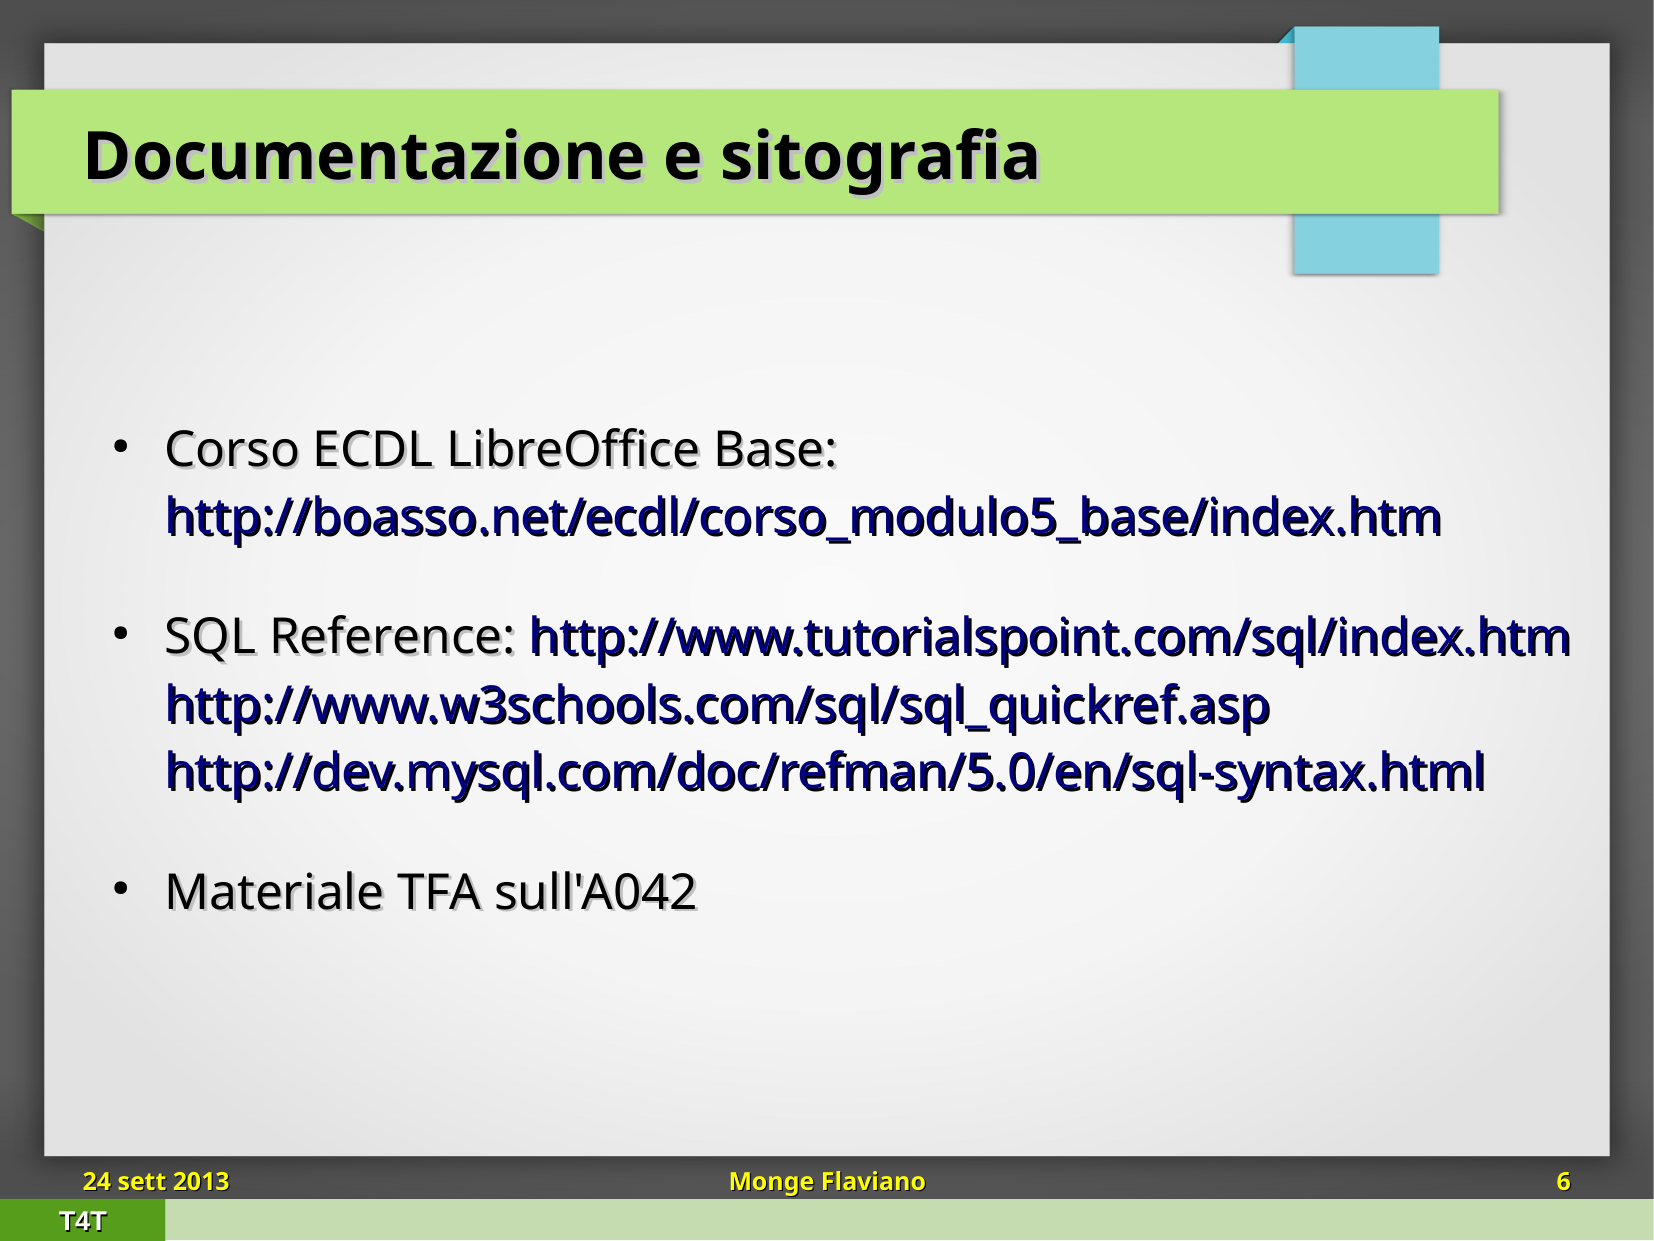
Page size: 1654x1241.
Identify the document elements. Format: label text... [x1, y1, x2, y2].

list Corso ECDL LibreOffice Base: http://boasso.net/ecdl/corso_modulo5_base/index.htm SQL Reference: http://www.tutorialspoint.com/sql/index.htm http://www.w3schools.com/sql/sql_quickref.asp http://dev.mysql.com/doc/refman/5.0/en/sql-syntax.html Materiale TFA sull'A042 [94, 413, 1583, 934]
picture [0, 0, 1654, 1198]
title Documentazione e sitografia [82, 94, 1264, 213]
